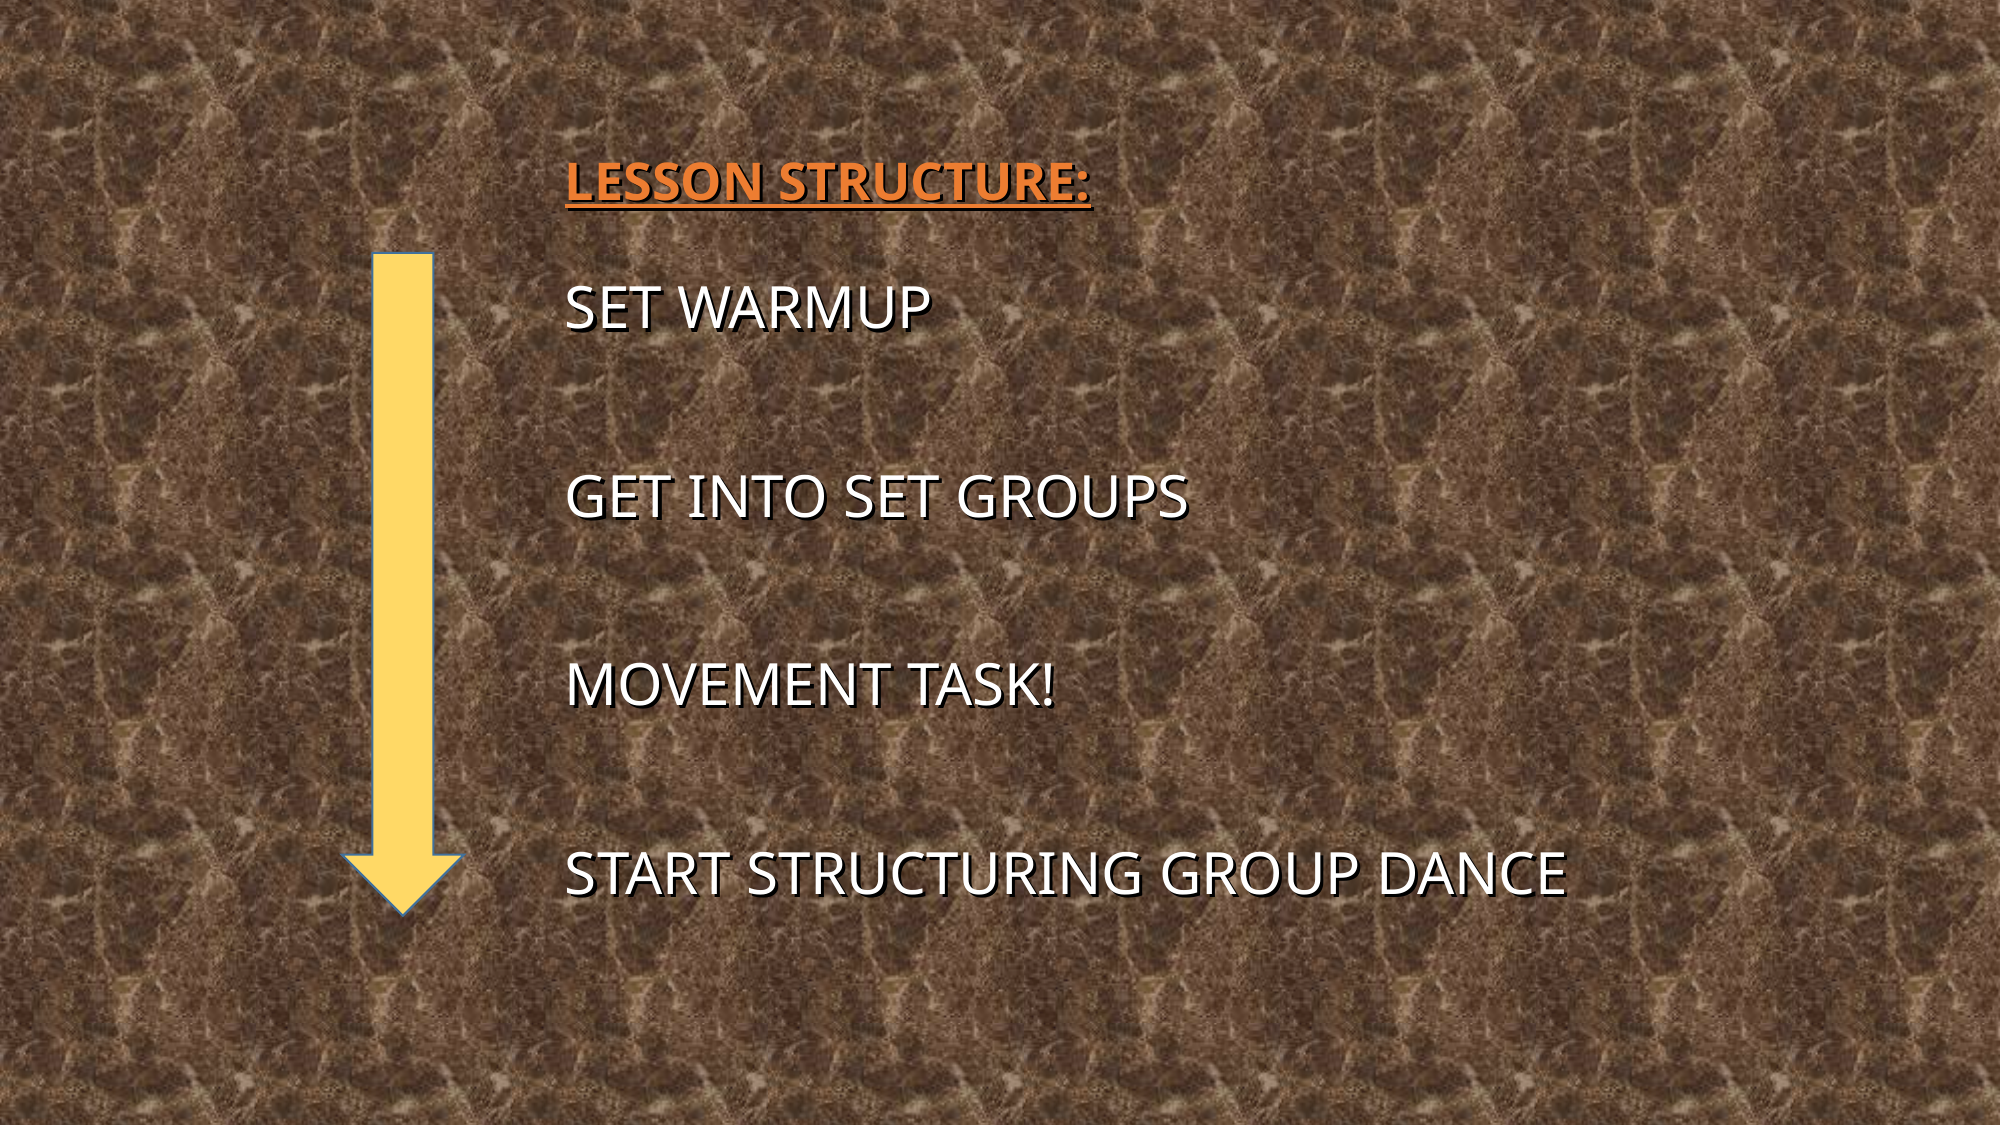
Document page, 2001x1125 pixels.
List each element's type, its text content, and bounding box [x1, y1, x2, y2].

text_box LESSON STRUCTURE: SET WARMUP GET INTO SET GROUPS movement TASK! Start structuring group dance [550, 146, 2000, 916]
text_box [341, 252, 464, 916]
